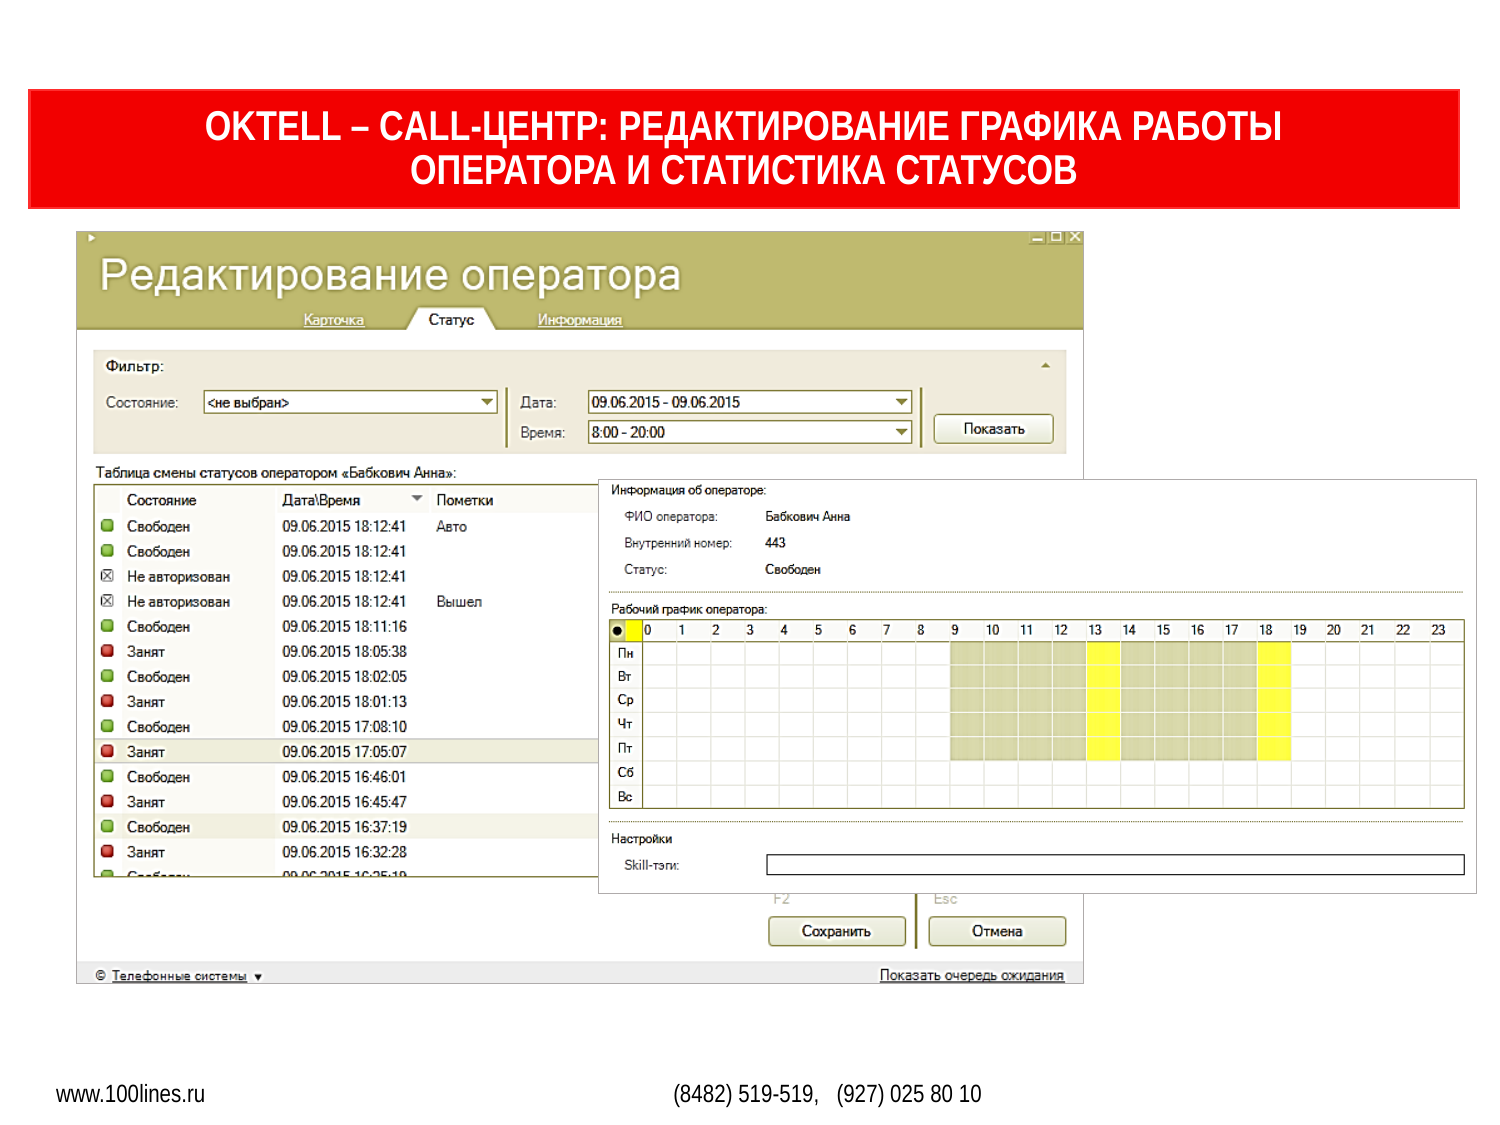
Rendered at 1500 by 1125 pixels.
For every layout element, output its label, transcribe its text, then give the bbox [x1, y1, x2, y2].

text_box OKTELL – CALL-ЦЕНТР: РЕДАКТИРОВАНИЕ ГРАФИКА РАБОТЫ ОПЕРАТОРА И СТАТИСТИКА СТАТУСОВ [29, 89, 1459, 209]
picture [76, 231, 1477, 984]
text_box www.100lines.ru (8482) 519-519, (927) 025 80 10 [41, 1070, 1459, 1103]
